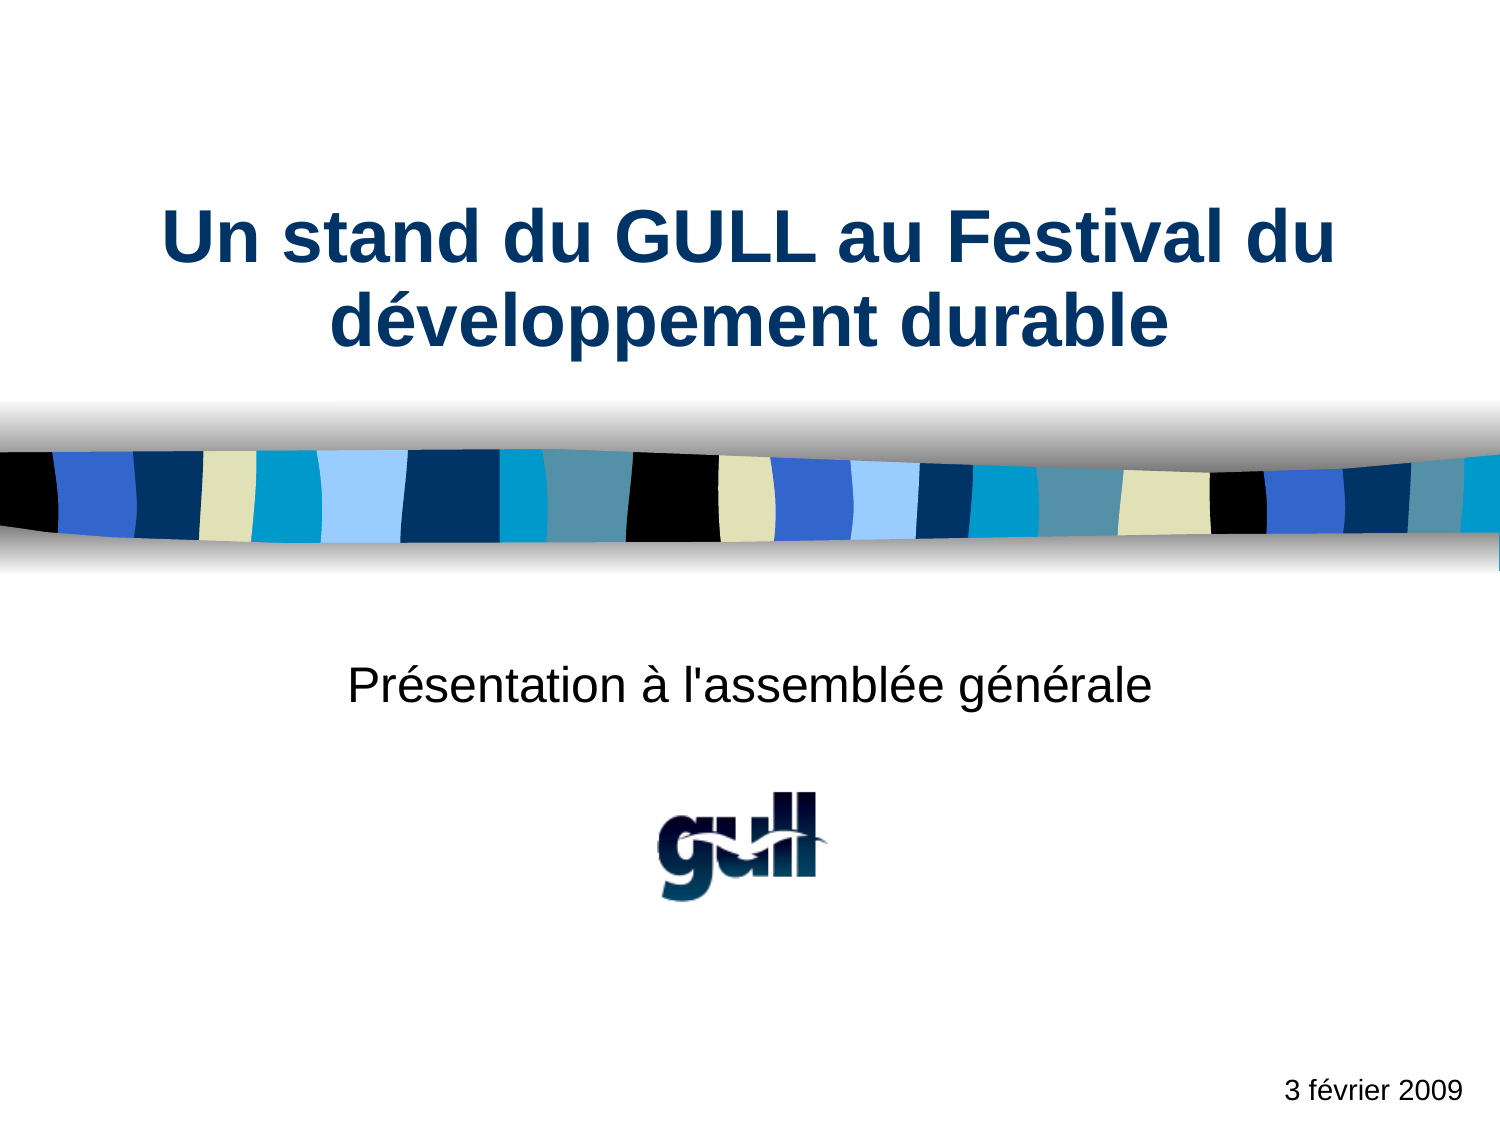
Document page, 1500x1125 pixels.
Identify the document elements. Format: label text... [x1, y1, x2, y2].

picture [620, 767, 869, 943]
list Présentation à l'assemblée générale [112, 649, 1388, 739]
title Un stand du GULL au Festival du développement durable [53, 148, 1447, 408]
